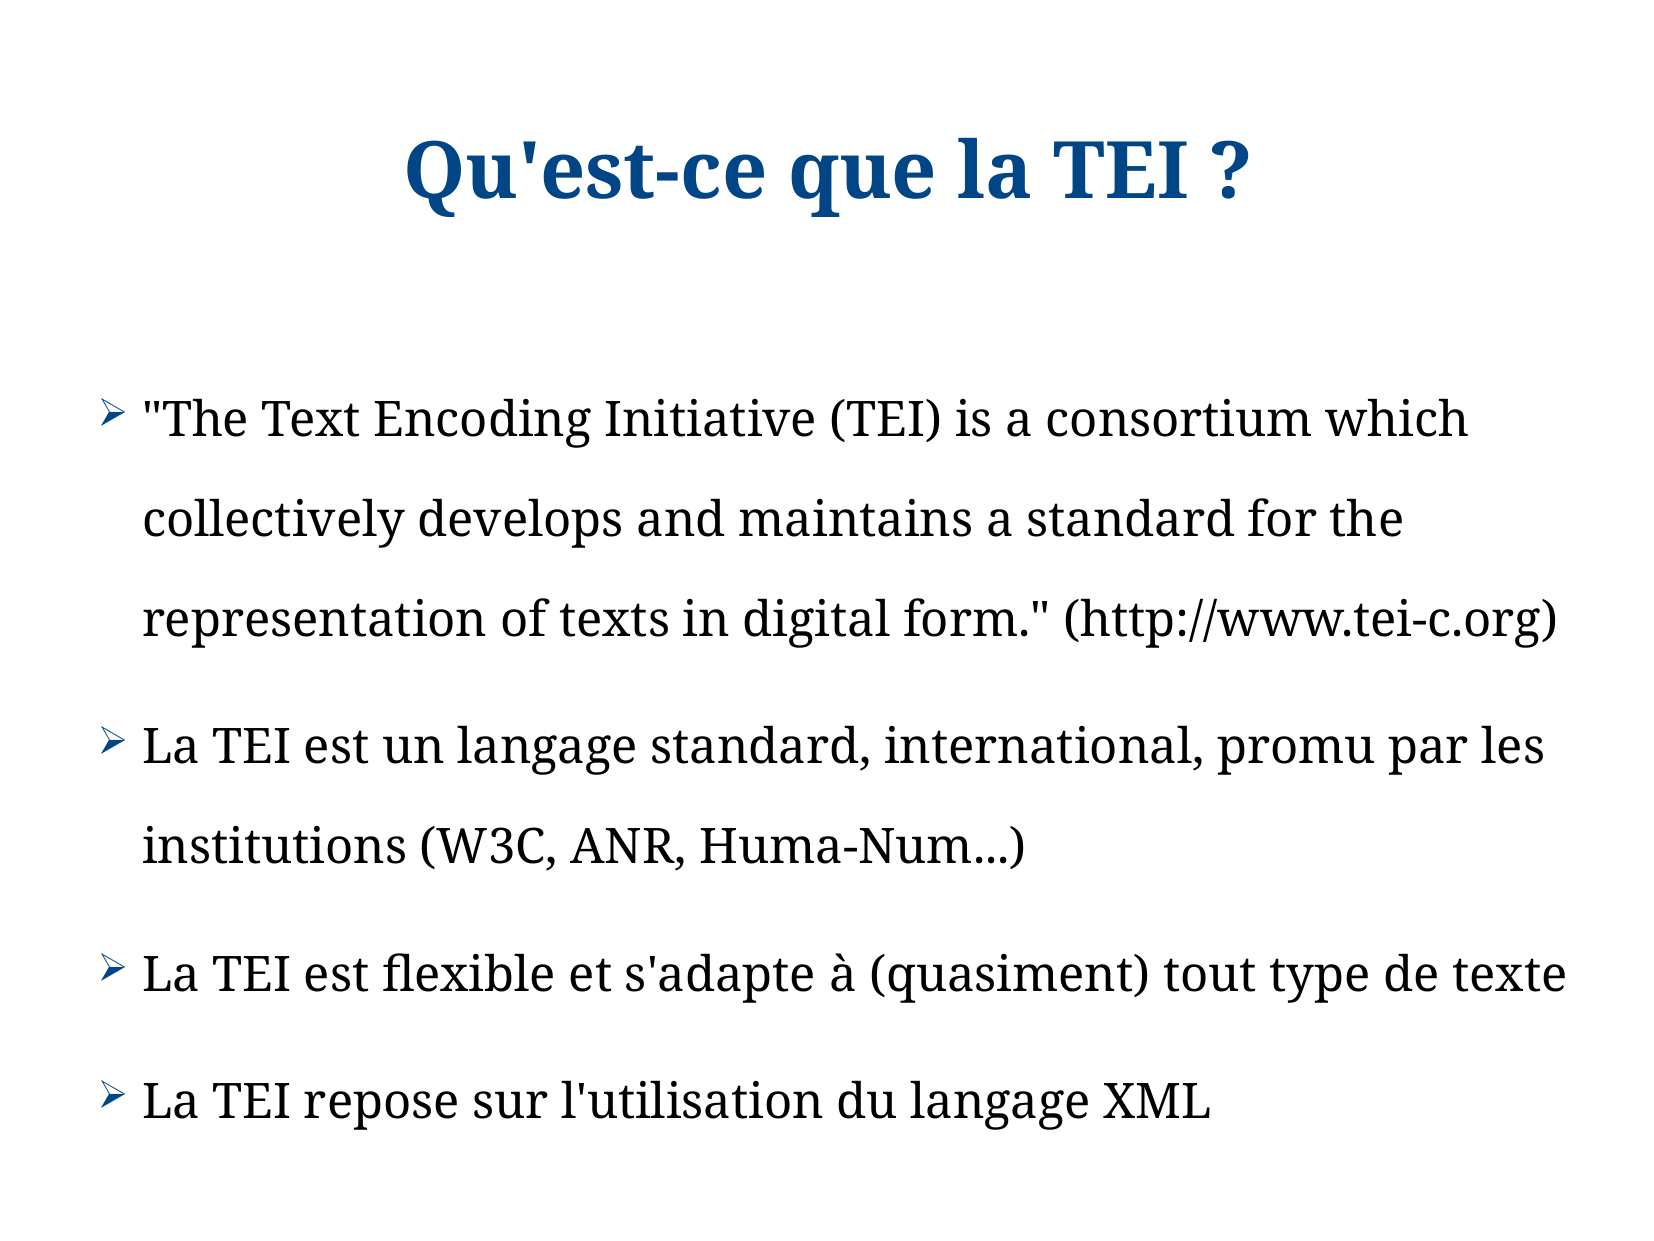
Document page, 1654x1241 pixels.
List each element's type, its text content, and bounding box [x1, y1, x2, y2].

title Qu'est-ce que la TEI ? [84, 64, 1573, 272]
list "The Text Encoding Initiative (TEI) is a consortium which collectively develops and maintains a standard for the representation of texts in digital form." (http://www.tei-c.org) La TEI est un langage standard, international, promu par les institutions (W3C, ANR, Huma-Num...) La TEI est flexible et s'adapte à (quasiment) tout type de texte La TEI repose sur l'utilisation du langage XML [82, 256, 1571, 1205]
